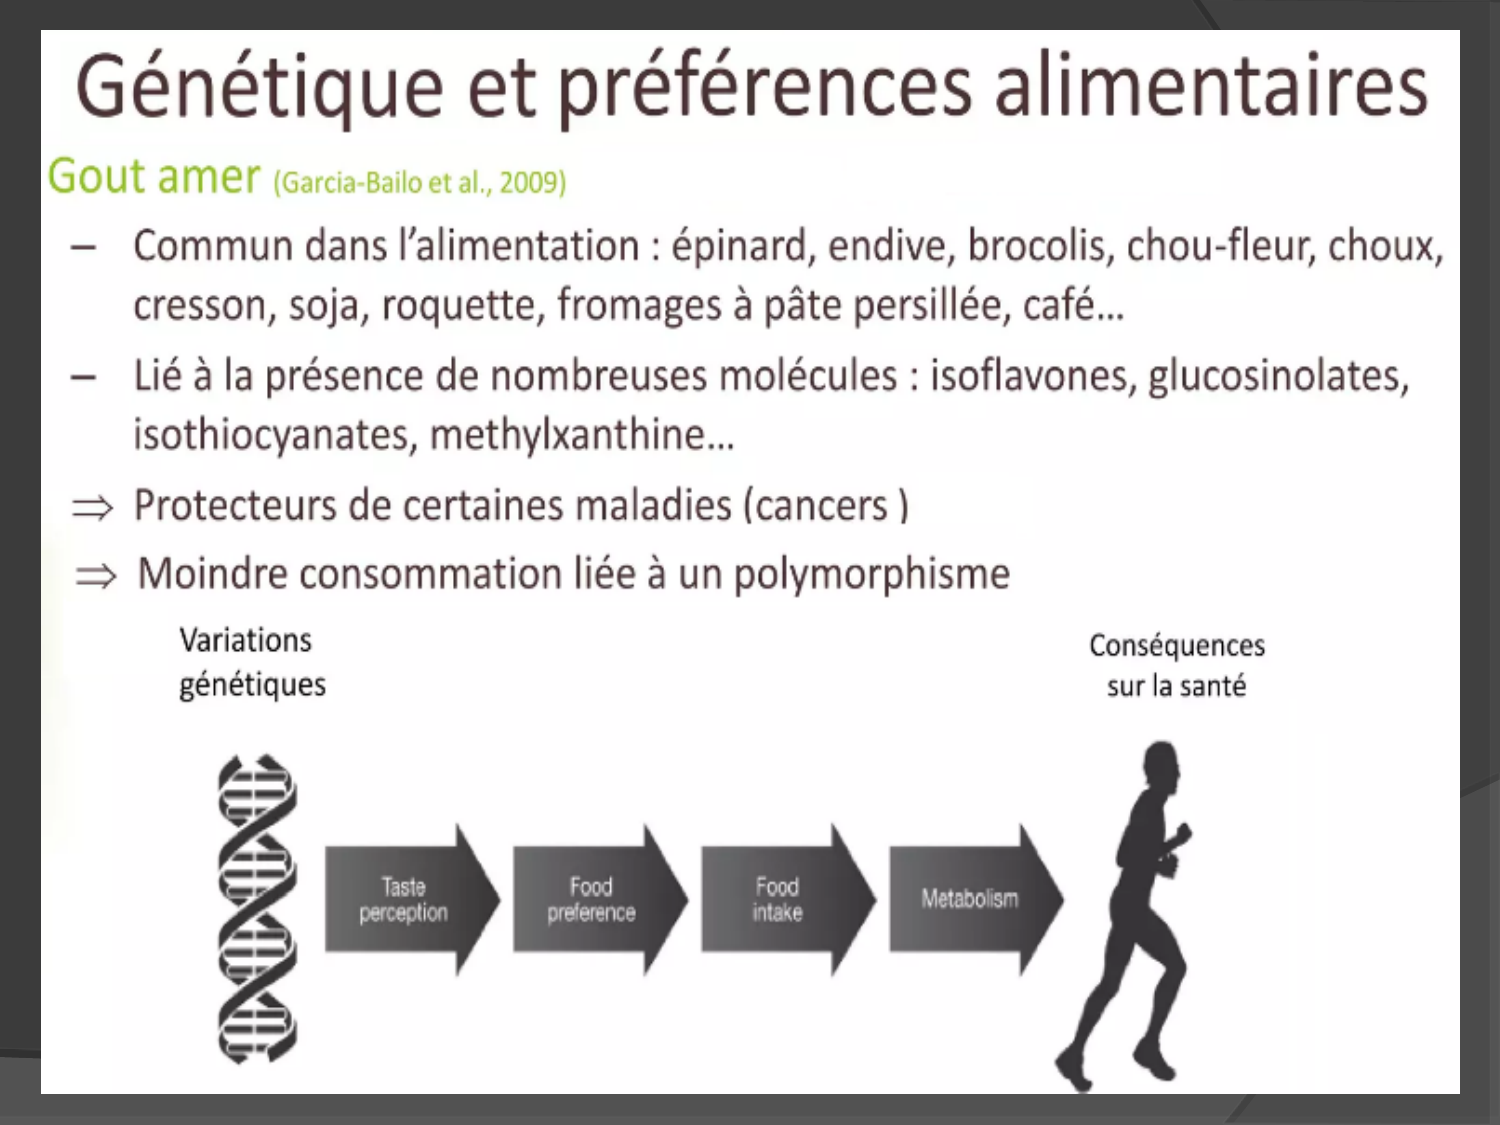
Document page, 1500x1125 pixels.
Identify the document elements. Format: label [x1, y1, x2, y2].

picture [41, 30, 1460, 1095]
